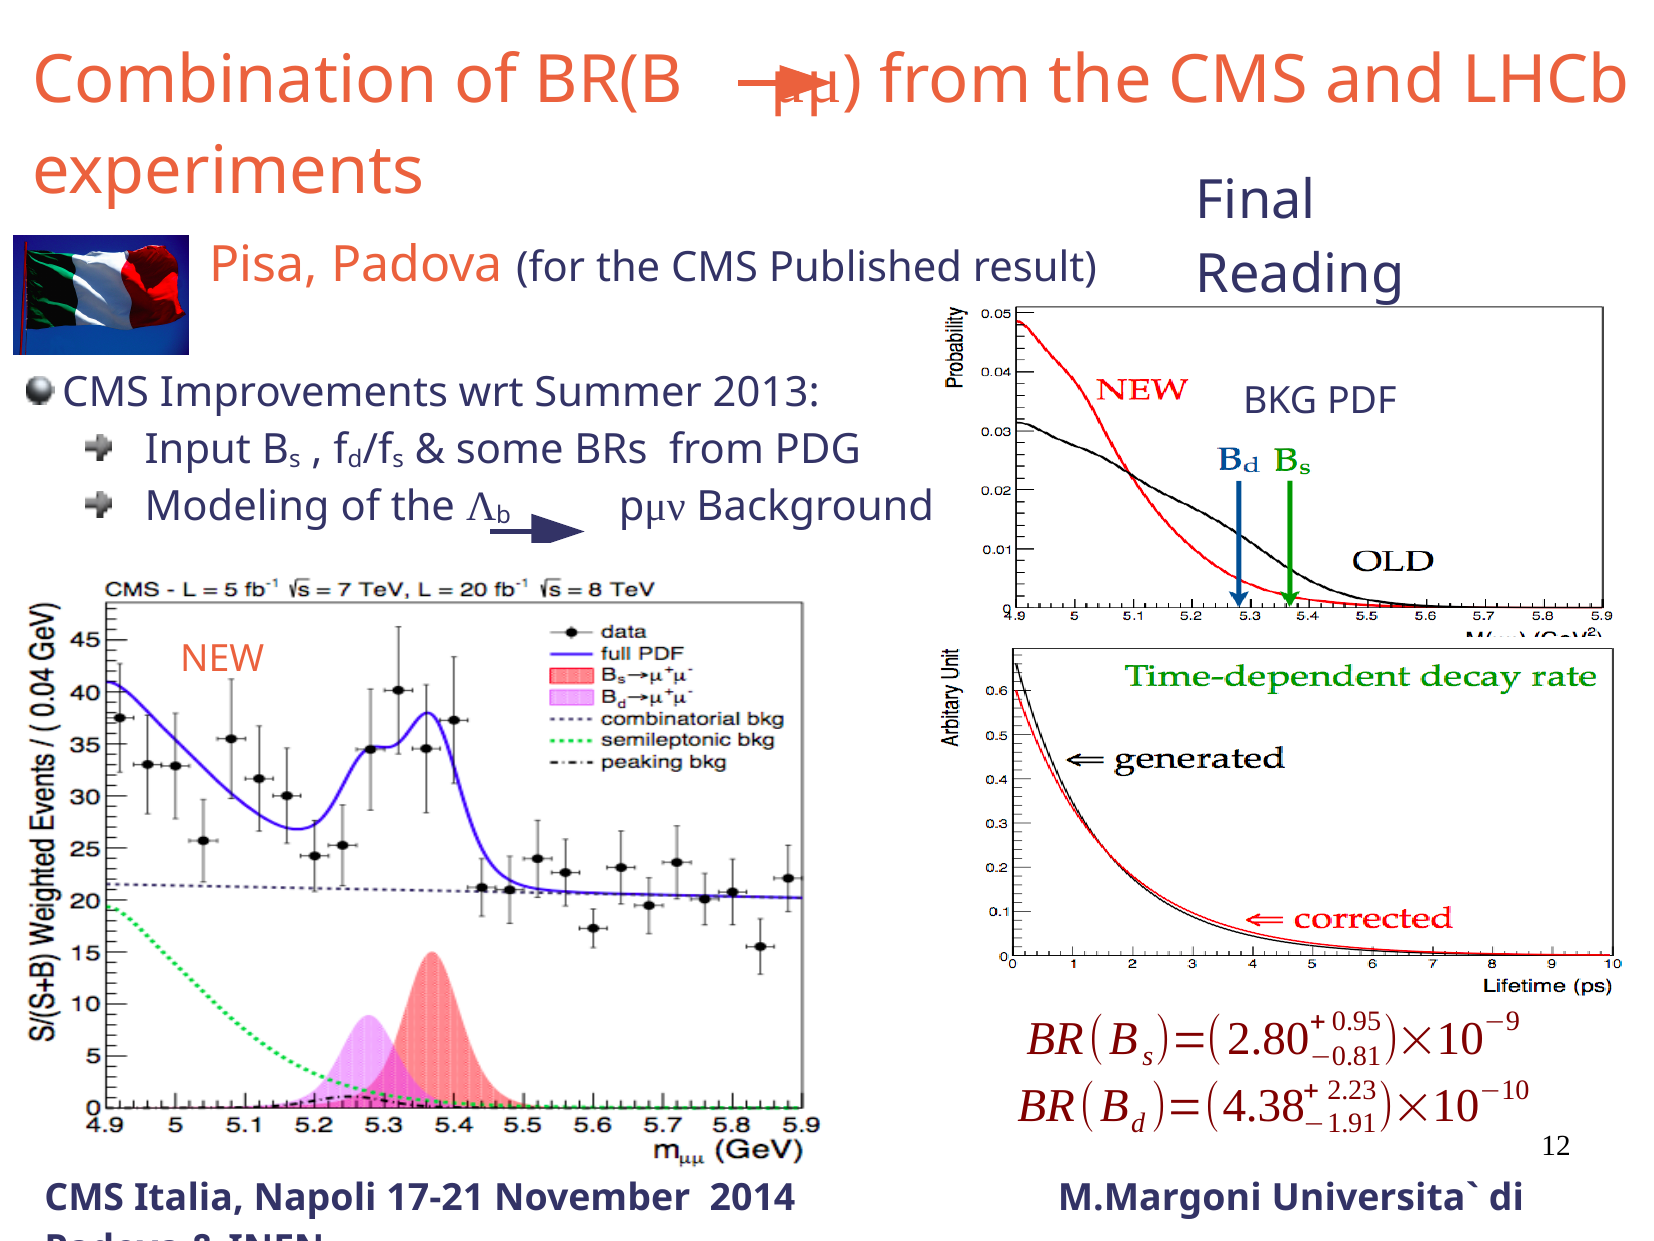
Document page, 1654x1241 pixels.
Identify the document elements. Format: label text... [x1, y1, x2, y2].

text_box CMS Improvements wrt Summer 2013: Input Bs , fd/fs & some BRs from PDG Modeling of the Λb pμν Background [11, 354, 1630, 900]
text_box Combination of BR(B μμ) from the CMS and LHCb experiments [17, 23, 1654, 238]
text_box Pisa, Padova (for the CMS Published result) [194, 220, 1146, 313]
chart [1003, 1005, 1542, 1140]
picture [915, 637, 1642, 1004]
picture [13, 235, 189, 354]
picture [927, 295, 1630, 354]
text_box CMS Italia, Napoli 17-21 November 2014 M.Margoni Universita` di Padova & INFN [29, 1163, 1625, 1237]
text_box Final Reading [1181, 153, 1533, 253]
picture [23, 900, 863, 1170]
